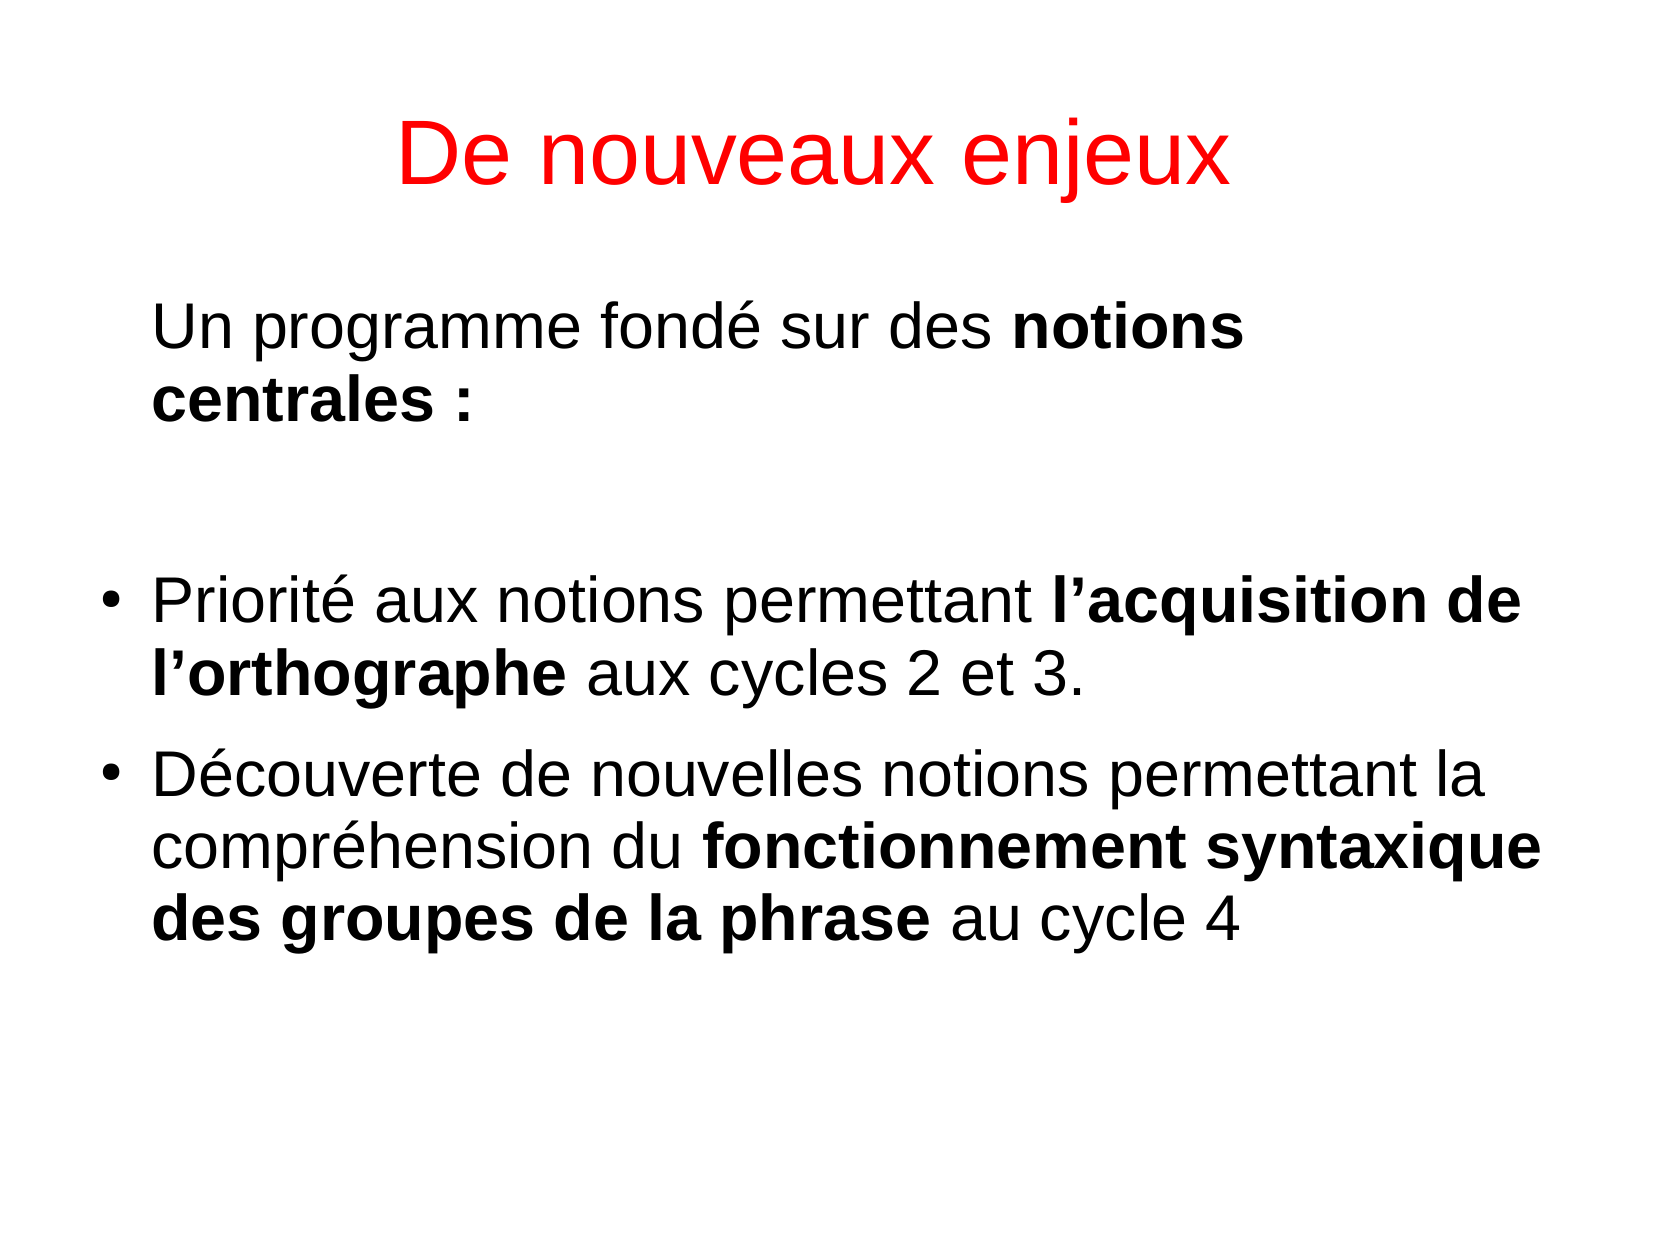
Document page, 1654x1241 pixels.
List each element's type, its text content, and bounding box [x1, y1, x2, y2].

list Un programme fondé sur des notions centrales : Priorité aux notions permettant l’acquisition de l’orthographe aux cycles 2 et 3. Découverte de nouvelles notions permettant la compréhension du fonctionnement syntaxique des groupes de la phrase au cycle 4 [82, 290, 1571, 1010]
title De nouveaux enjeux [82, 49, 1571, 257]
